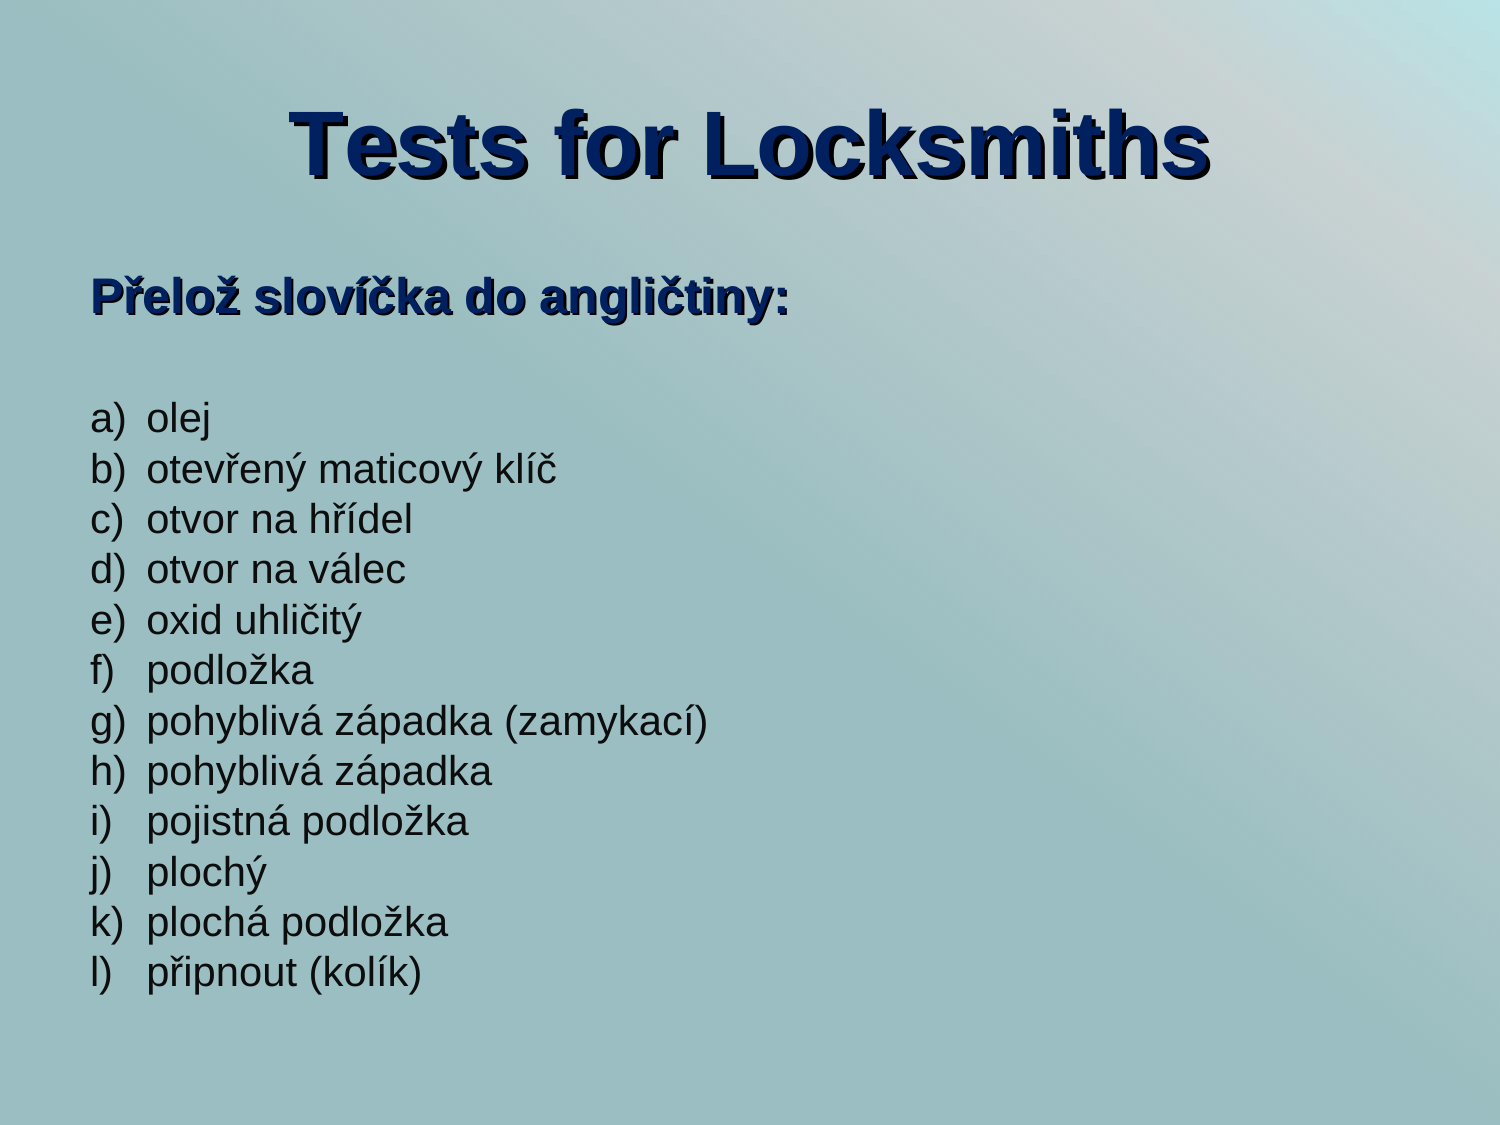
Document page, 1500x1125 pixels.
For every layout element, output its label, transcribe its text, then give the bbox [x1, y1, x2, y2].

list Přelož slovíčka do angličtiny: olej otevřený maticový klíč otvor na hřídel otvor na válec oxid uhličitý podložka pohyblivá západka (zamykací) pohyblivá západka pojistná podložka plochý plochá podložka připnout (kolík) [75, 262, 1426, 1058]
title Tests for Locksmiths [75, 45, 1426, 233]
picture [0, 0, 1500, 1125]
